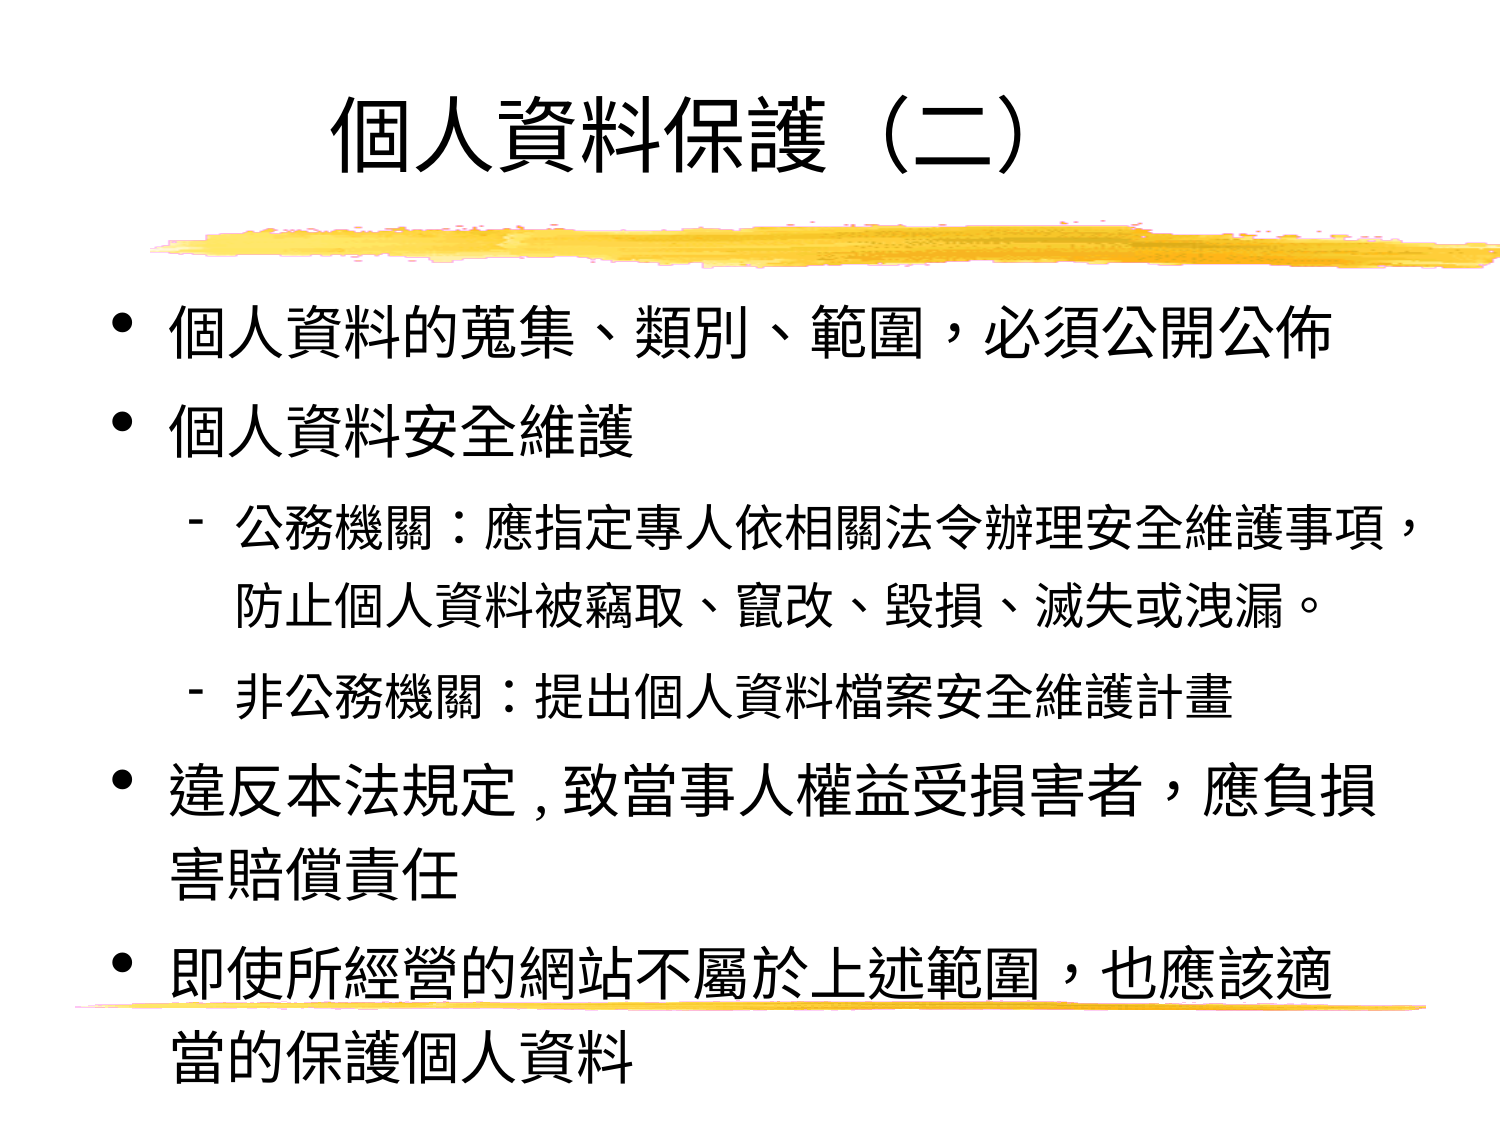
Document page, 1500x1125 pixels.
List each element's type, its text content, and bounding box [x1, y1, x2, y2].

picture [75, 999, 1426, 1013]
picture [150, 215, 1500, 279]
title 個人資料保護（二） [66, 30, 1342, 231]
list 個人資料的蒐集、類別、範圍，必須公開公佈 個人資料安全維護 公務機關：應指定專人依相關法令辦理安全維護事項，防止個人資料被竊取、竄改、毀損、滅失或洩漏。 非公務機關：提出個人資料檔案安全維護計畫 違反本法規定,致當事人權益受損害者，應負損害賠償責任 即使所經營的網站不屬於上述範圍，也應該適當的保護個人資料 [112, 287, 1388, 969]
